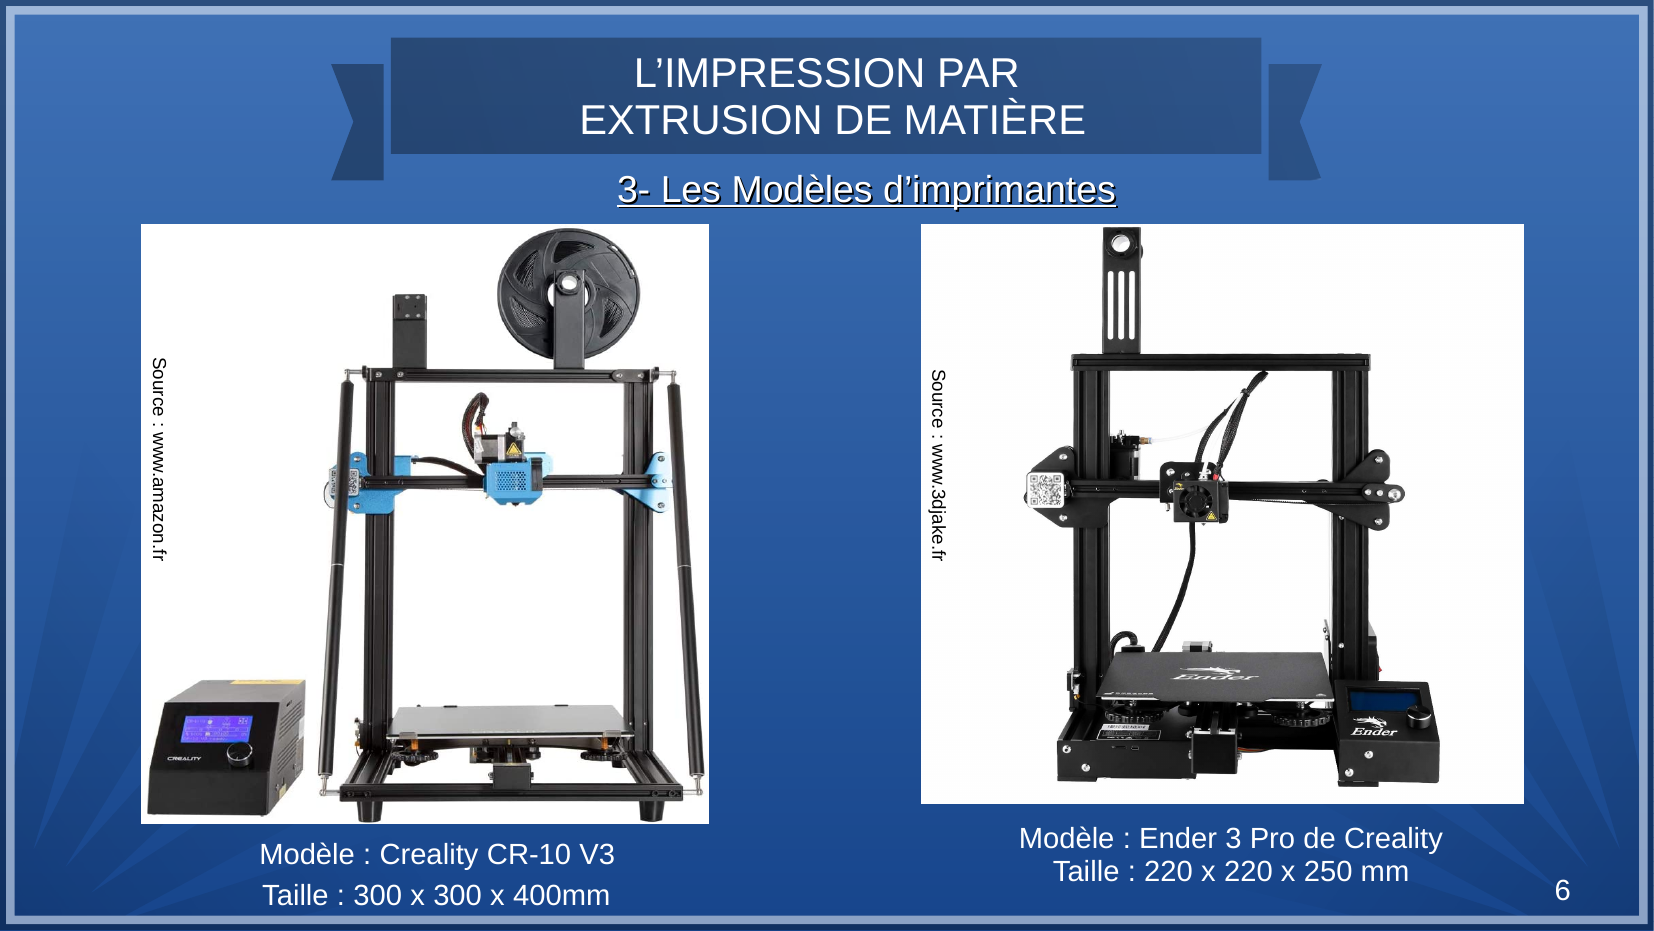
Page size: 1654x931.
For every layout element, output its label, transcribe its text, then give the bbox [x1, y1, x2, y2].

title L’IMPRESSION PAR EXTRUSION DE MATIÈRE [484, 35, 1182, 158]
text_box Source : www.amazon.fr [141, 342, 201, 733]
picture [141, 224, 709, 825]
text_box 3- Les Modèles d’imprimantes [602, 161, 1371, 260]
text_box Modèle : Creality CR-10 V3 Taille : 300 x 300 x 400mm [188, 830, 695, 931]
text_box Modèle : Ender 3 Pro de Creality Taille : 220 x 220 x 250 mm [982, 814, 1489, 929]
picture [921, 224, 1524, 804]
text_box Source : www.3djake.fr [897, 354, 957, 745]
